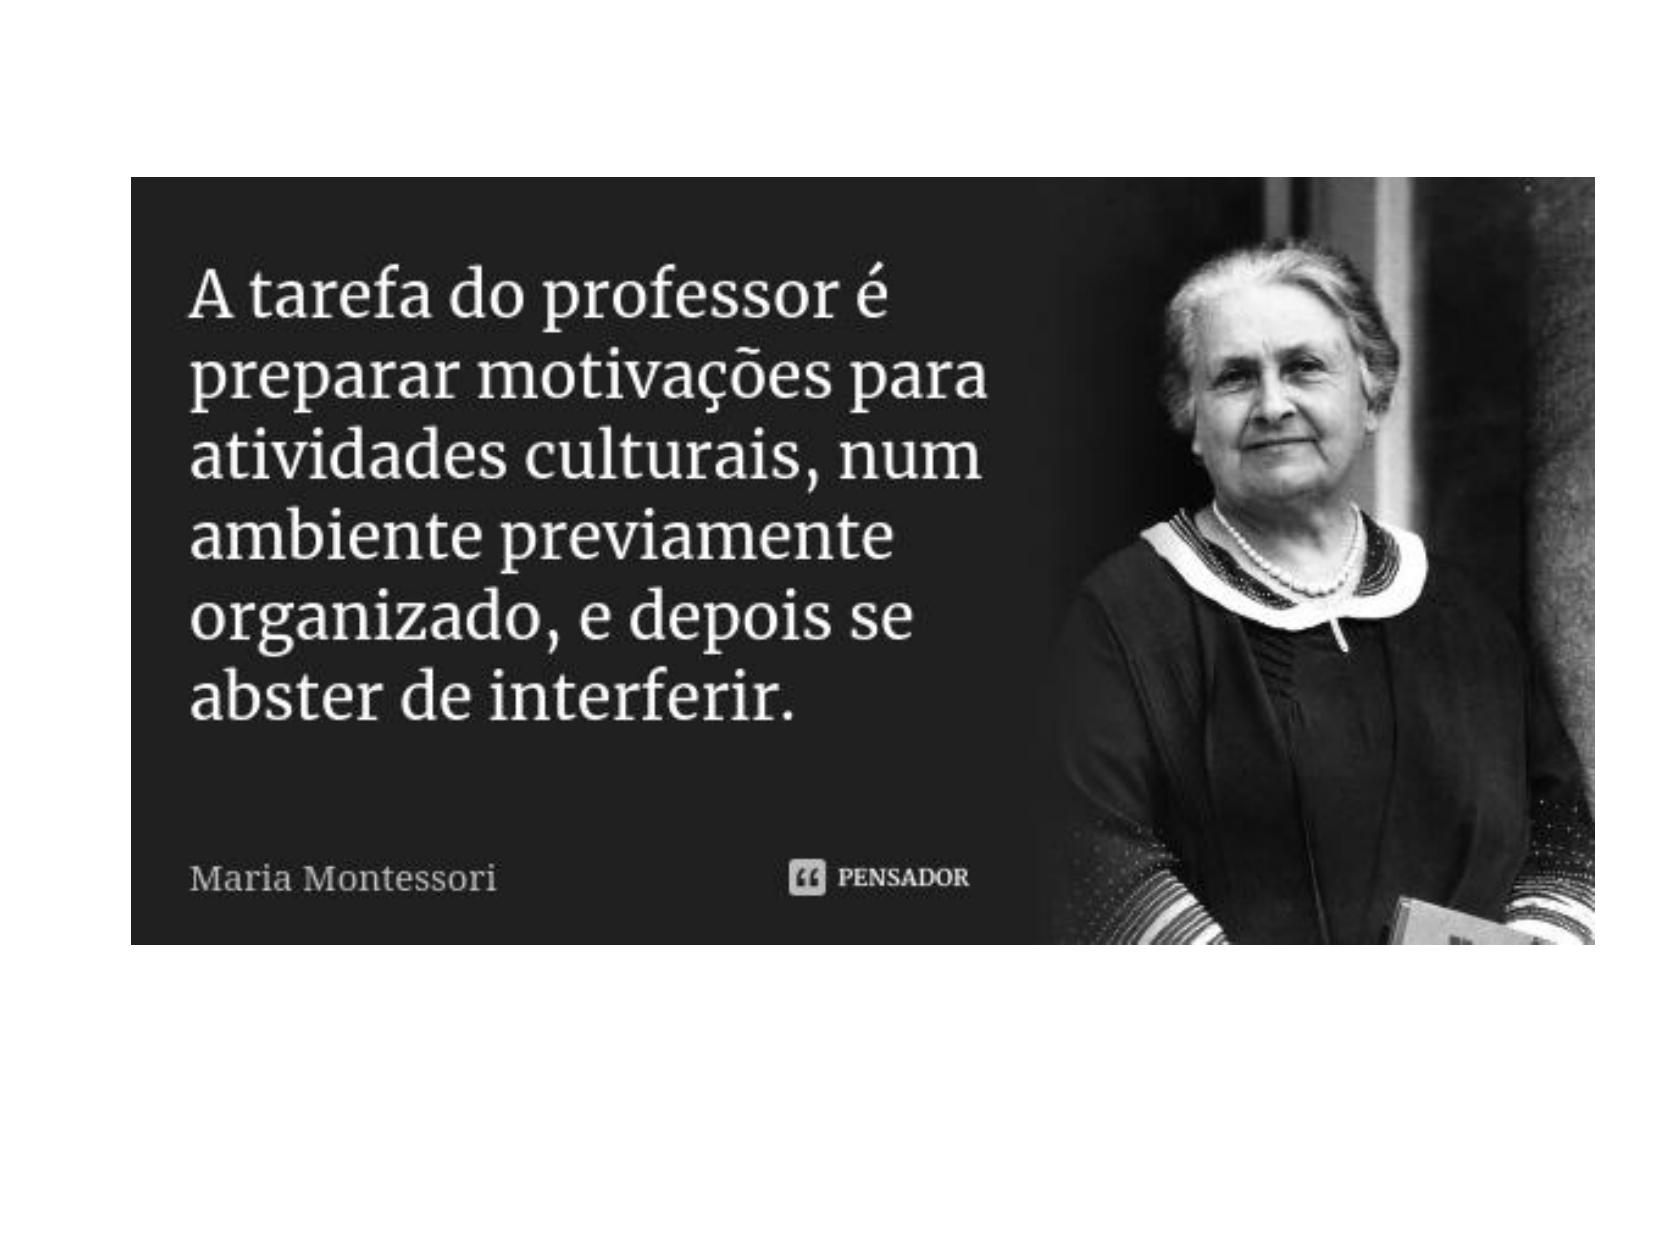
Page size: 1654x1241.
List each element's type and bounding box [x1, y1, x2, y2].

picture [131, 177, 1595, 945]
